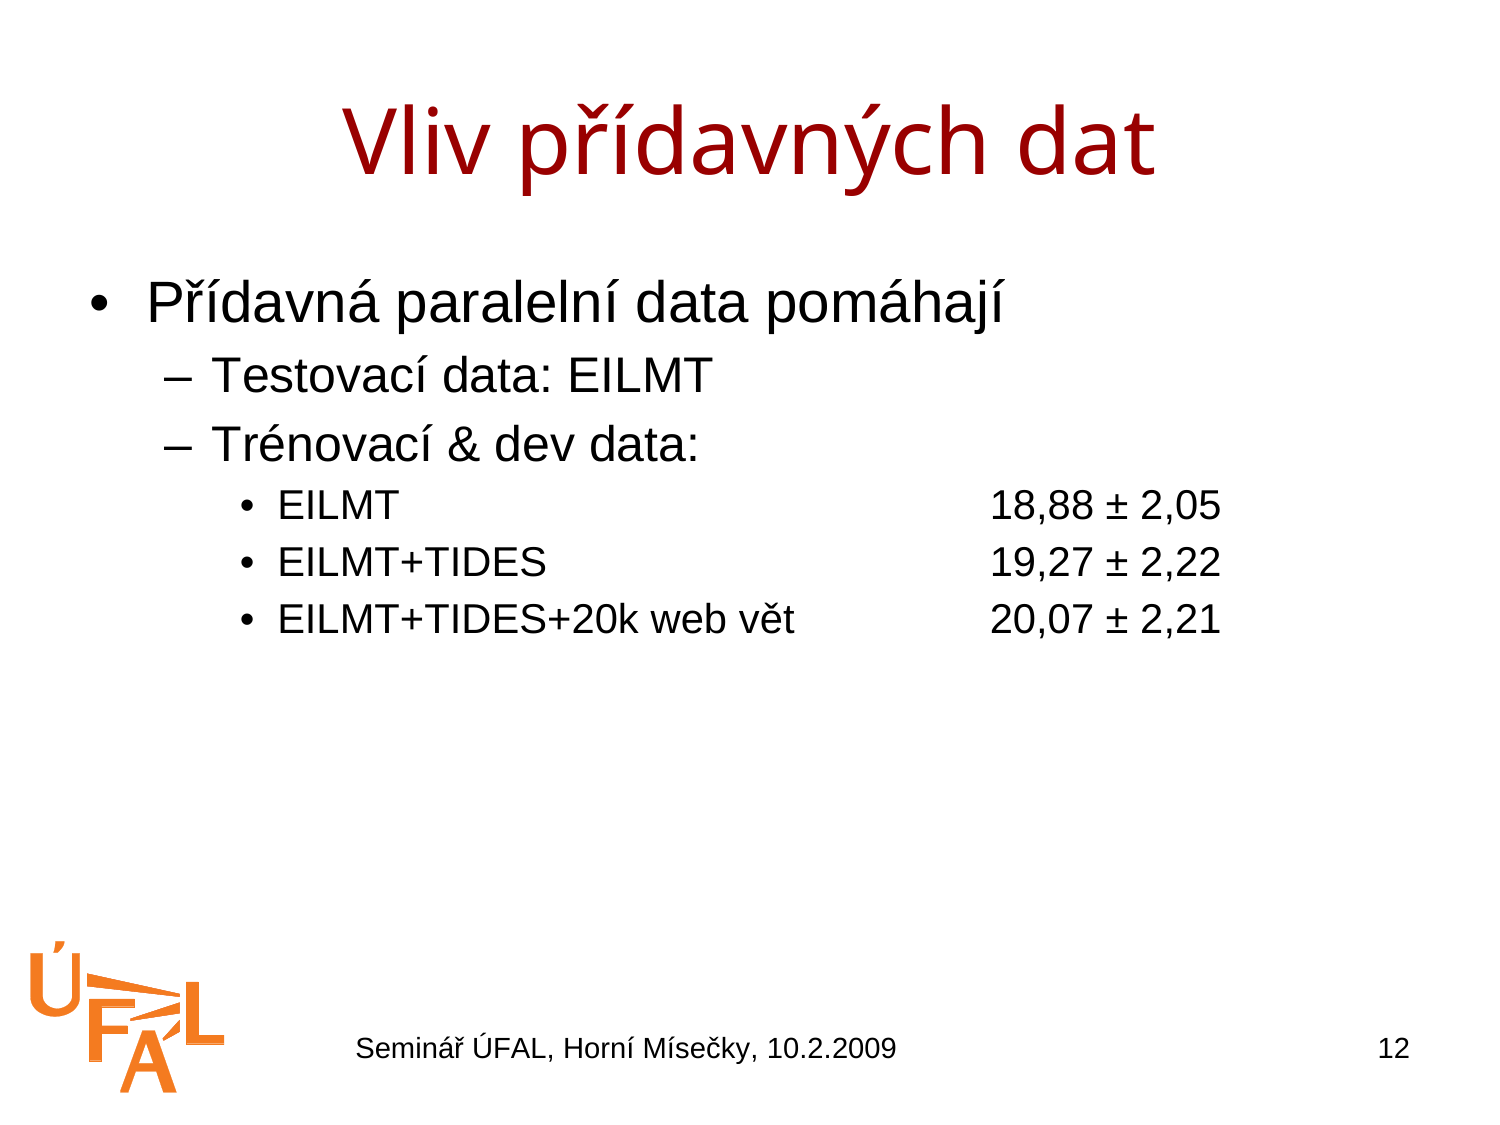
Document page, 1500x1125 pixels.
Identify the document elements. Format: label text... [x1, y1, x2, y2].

list Přídavná paralelní data pomáhají Testovací data: EILMT Trénovací & dev data: EILMT 18,88 ± 2,05 EILMT+TIDES 19,27 ± 2,22 EILMT+TIDES+20k web vět 20,07 ± 2,21 [75, 262, 1426, 1006]
title Vliv přídavných dat [75, 45, 1426, 233]
